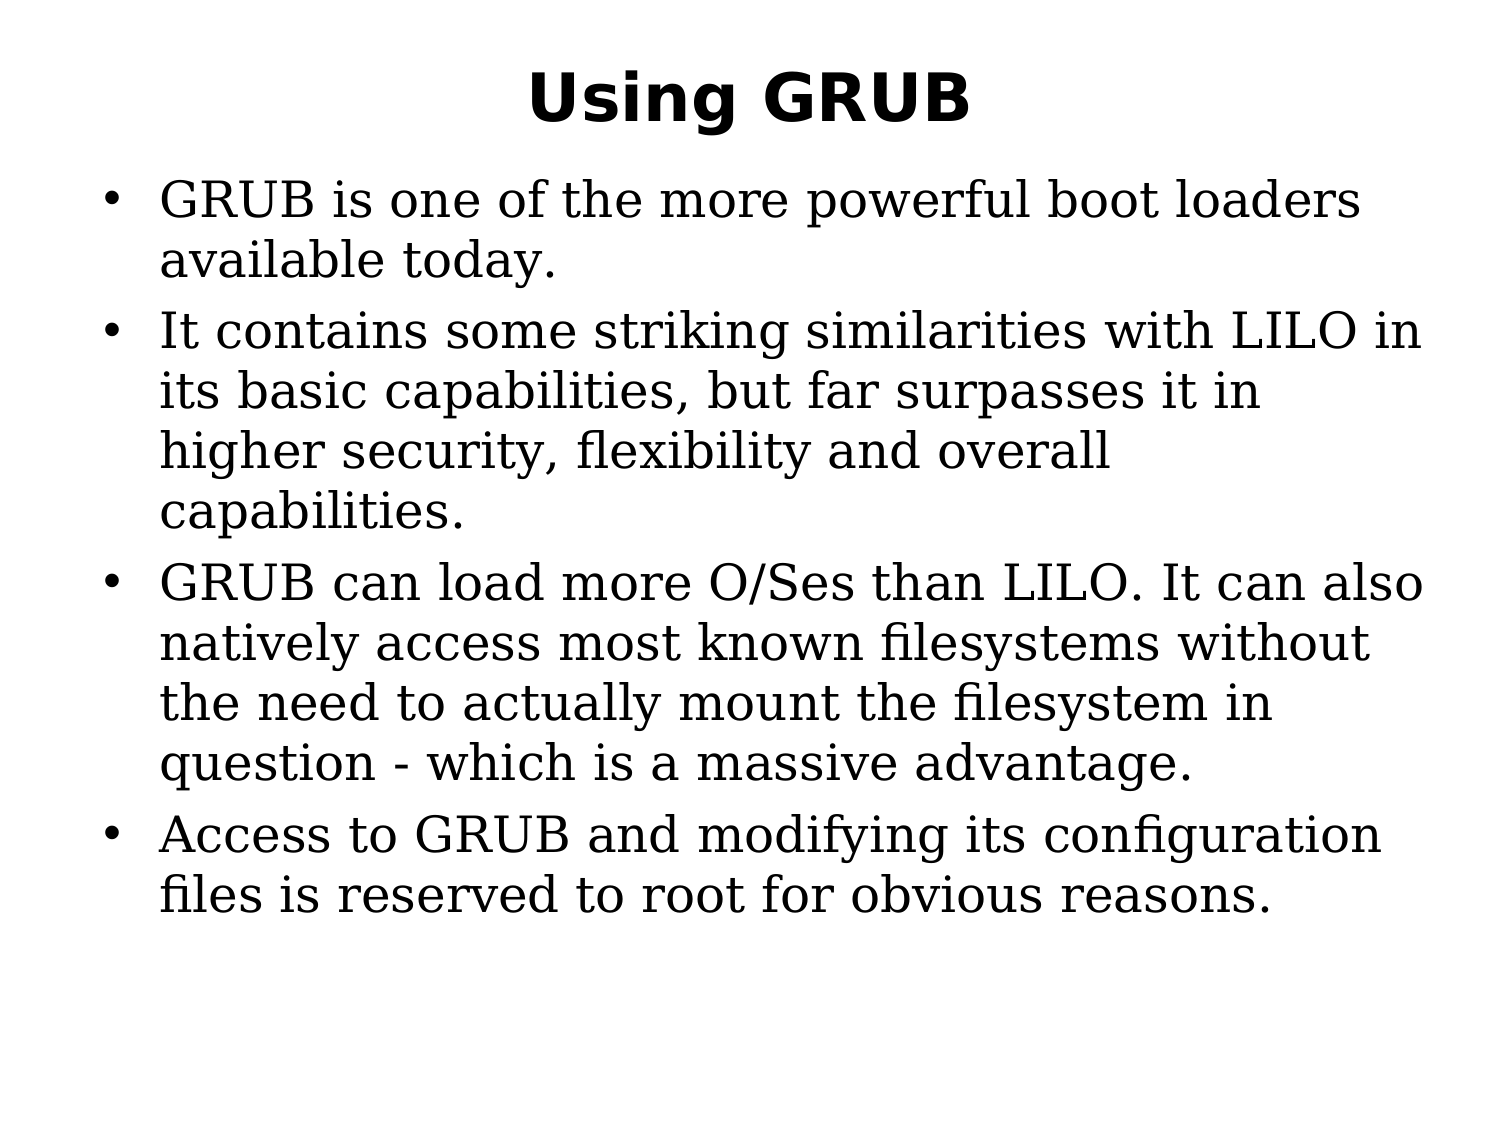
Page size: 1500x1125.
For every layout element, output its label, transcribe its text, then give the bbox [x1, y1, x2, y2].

list GRUB is one of the more powerful boot loaders available today. It contains some striking similarities with LILO in its basic capabilities, but far surpasses it in higher security, flexibility and overall capabilities. GRUB can load more O/Ses than LILO. It can also natively access most known filesystems without the need to actually mount the filesystem in question - which is a massive advantage. Access to GRUB and modifying its configuration files is reserved to root for obvious reasons. [88, 159, 1447, 949]
title Using GRUB [112, 40, 1388, 148]
